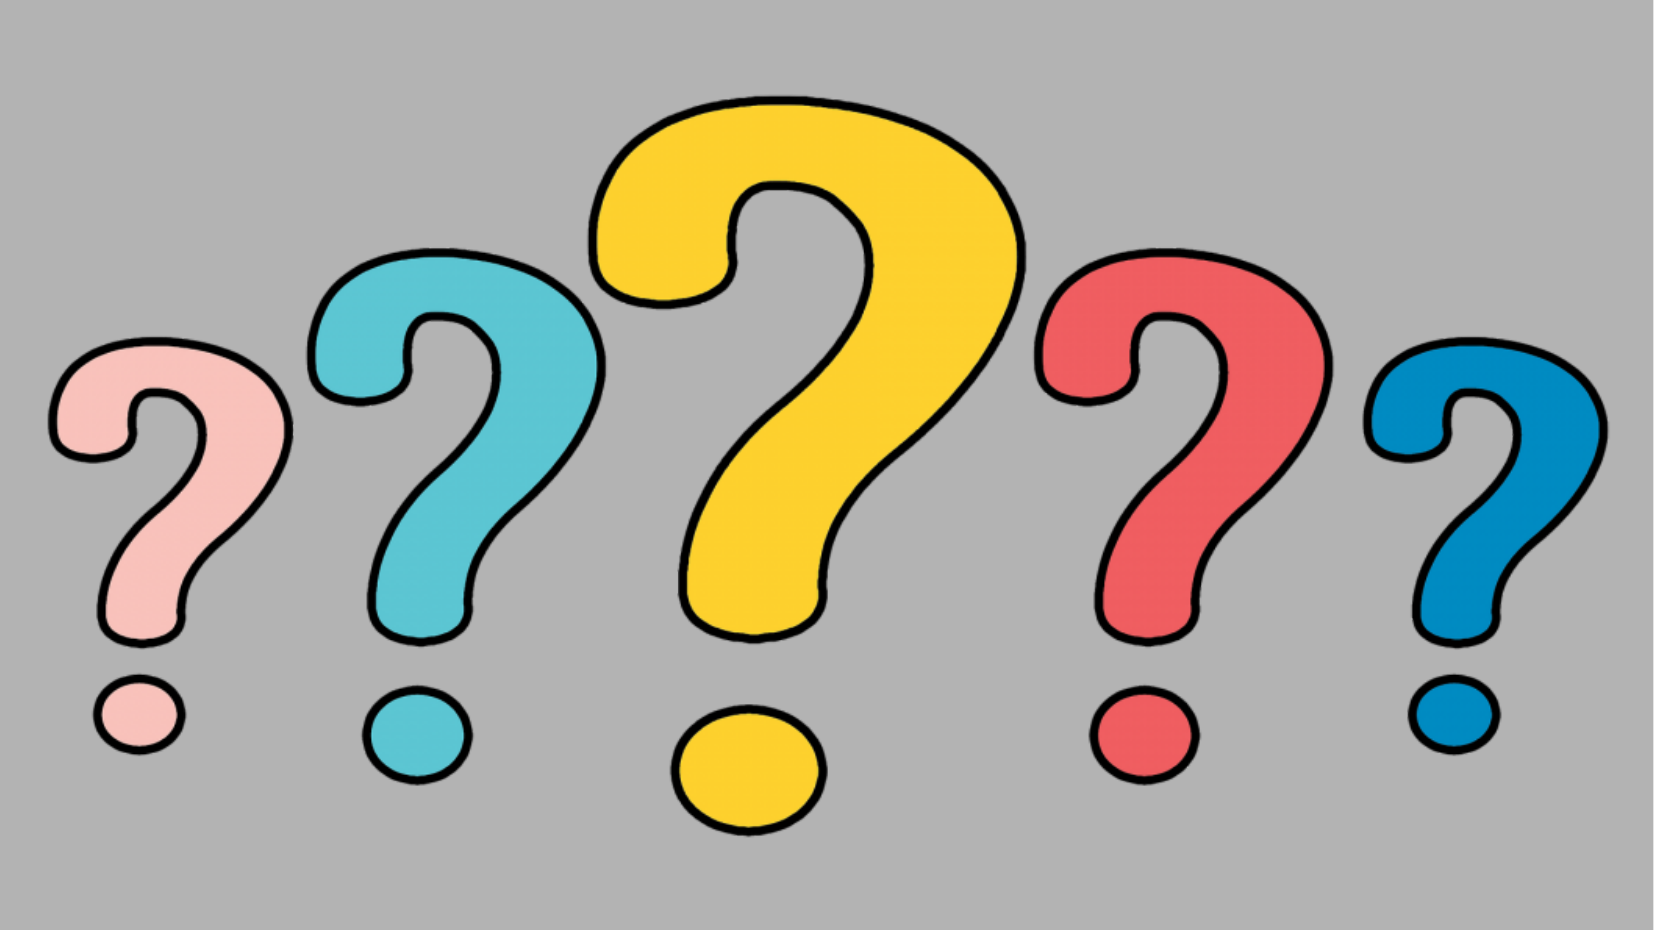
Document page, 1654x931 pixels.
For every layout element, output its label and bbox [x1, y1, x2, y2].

picture [45, 92, 1611, 839]
